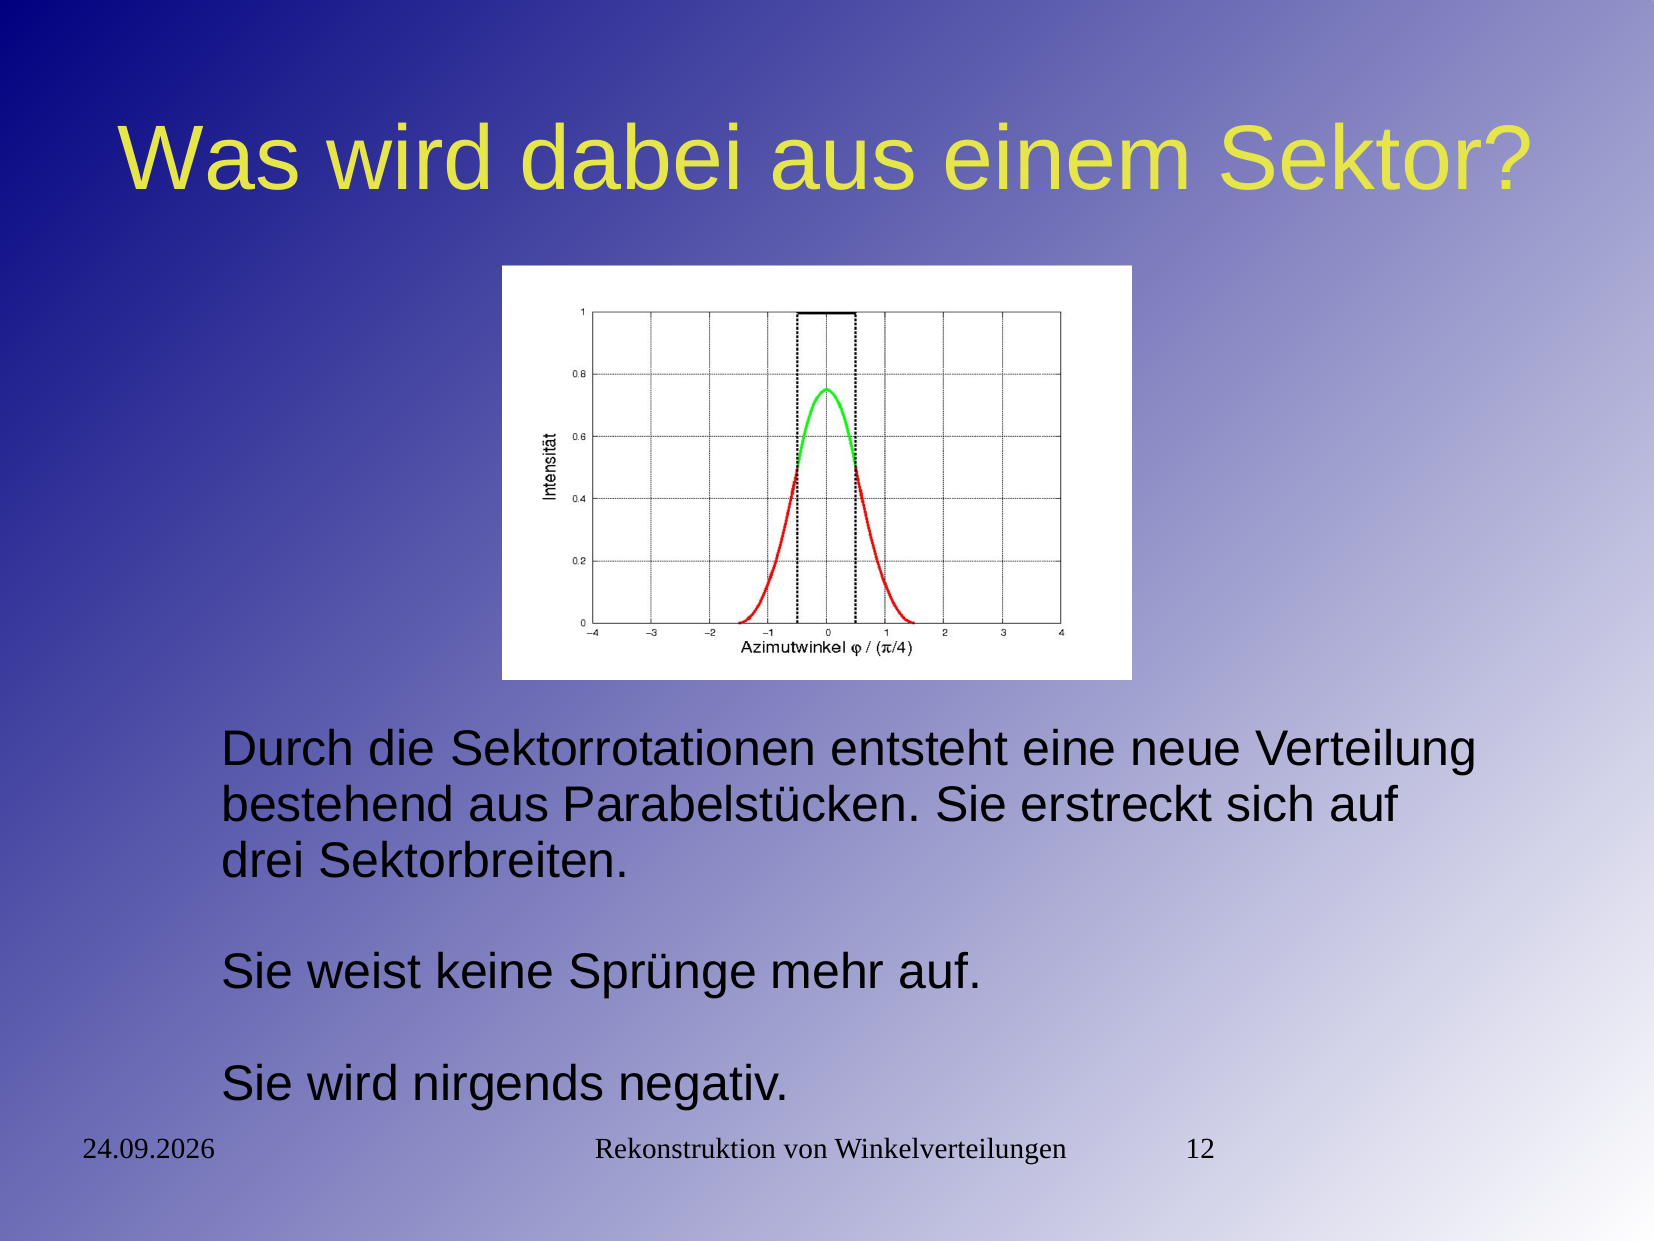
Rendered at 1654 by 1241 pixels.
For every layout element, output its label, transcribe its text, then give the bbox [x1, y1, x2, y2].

text_box 26.06.2021 [82, 1129, 468, 1216]
text_box Rekonstruktion von Winkelverteilungen [565, 1135, 1090, 1216]
picture [501, 265, 1132, 680]
title Was wird dabei aus einem Sektor? [82, 56, 1571, 250]
text_box [826, 501, 857, 574]
text_box <Nummer> [1185, 1129, 1571, 1216]
text_box Durch die Sektorrotationen entsteht eine neue Verteilung bestehend aus Parabelstücken. Sie erstreckt sich auf drei Sektorbreiten. Sie weist keine Sprünge mehr auf. Sie wird nirgends negativ. [206, 708, 1506, 1135]
